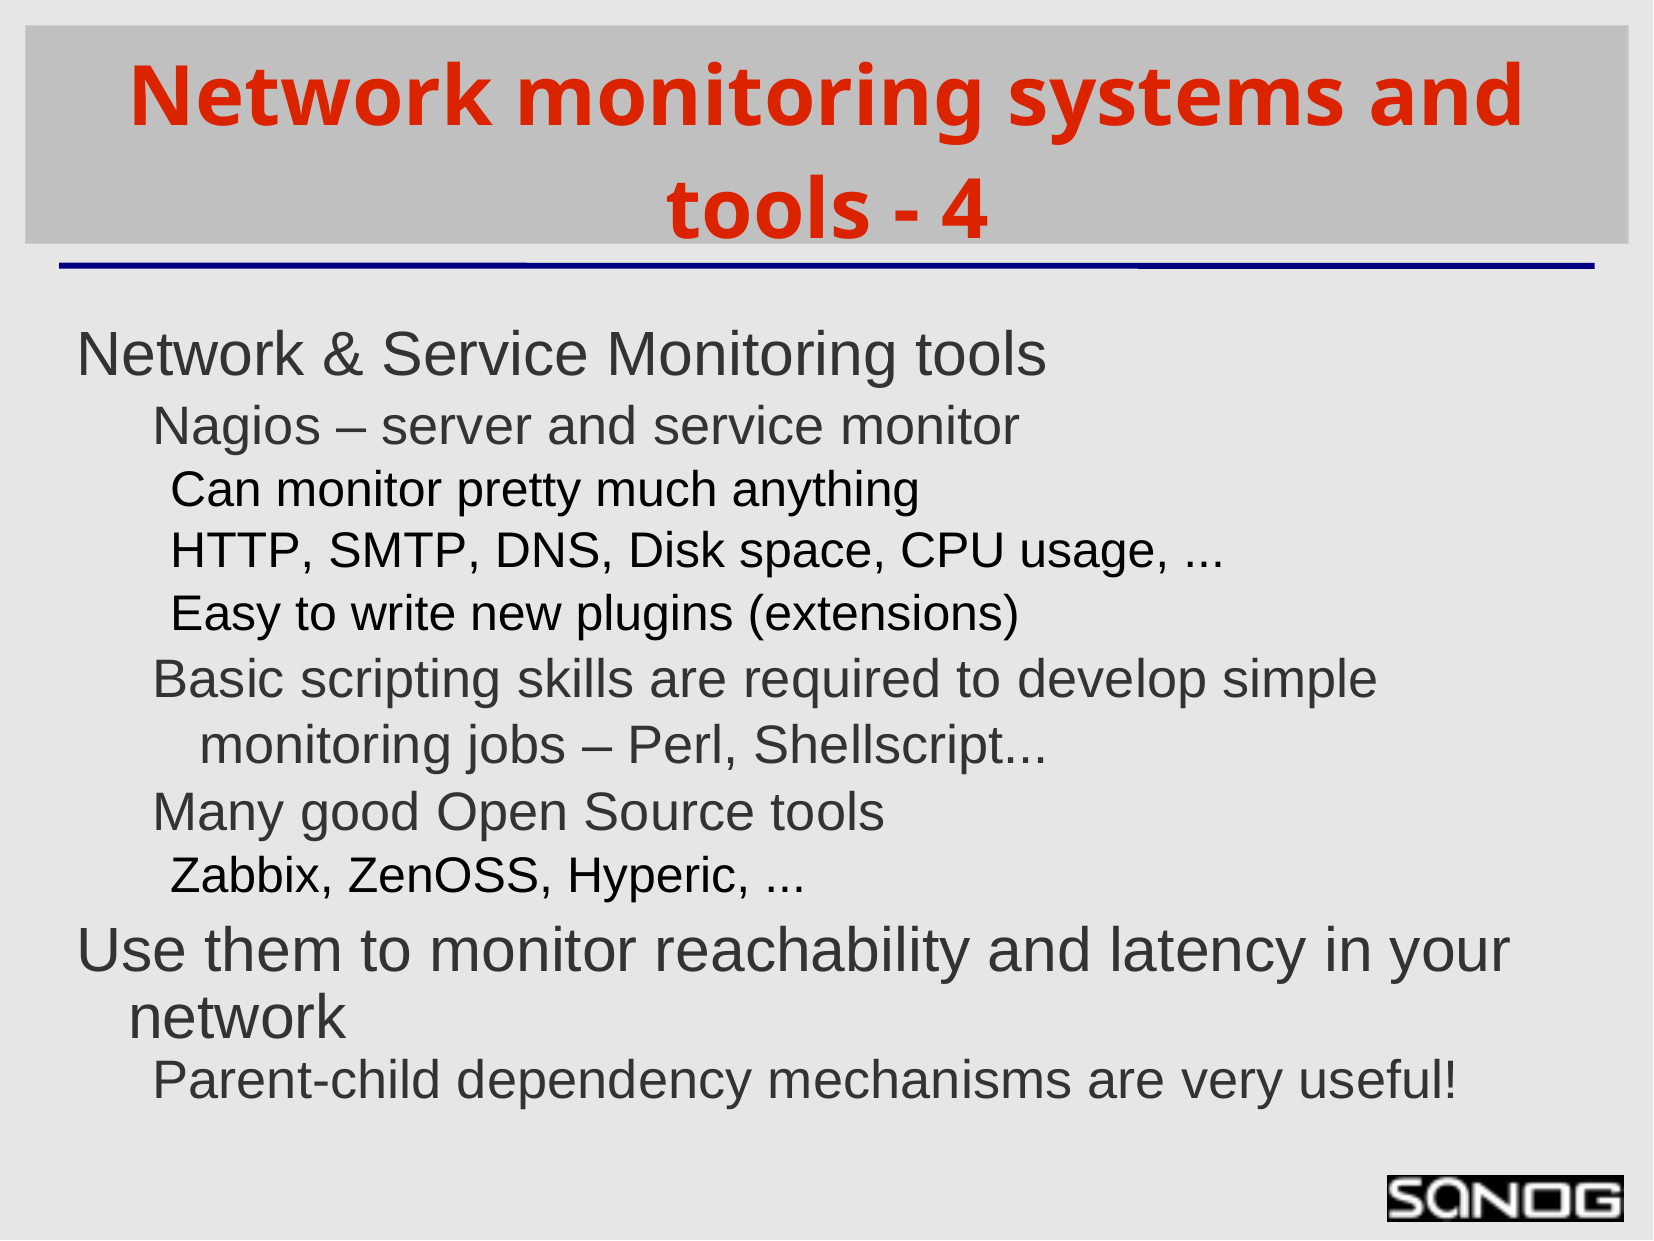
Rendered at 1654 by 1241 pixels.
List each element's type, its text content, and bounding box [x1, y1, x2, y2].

picture [1387, 1175, 1624, 1222]
title Network monitoring systems and tools - 4 [121, 46, 1534, 254]
list Network & Service Monitoring tools Nagios – server and service monitor Can monitor pretty much anything HTTP, SMTP, DNS, Disk space, CPU usage, ... Easy to write new plugins (extensions)‏ Basic scripting skills are required to develop simple monitoring jobs – Perl, Shellscript... Many good Open Source tools Zabbix, ZenOSS, Hyperic, ... Use them to monitor reachability and latency in your network Parent-child dependency mechanisms are very useful! [59, 322, 1595, 1182]
